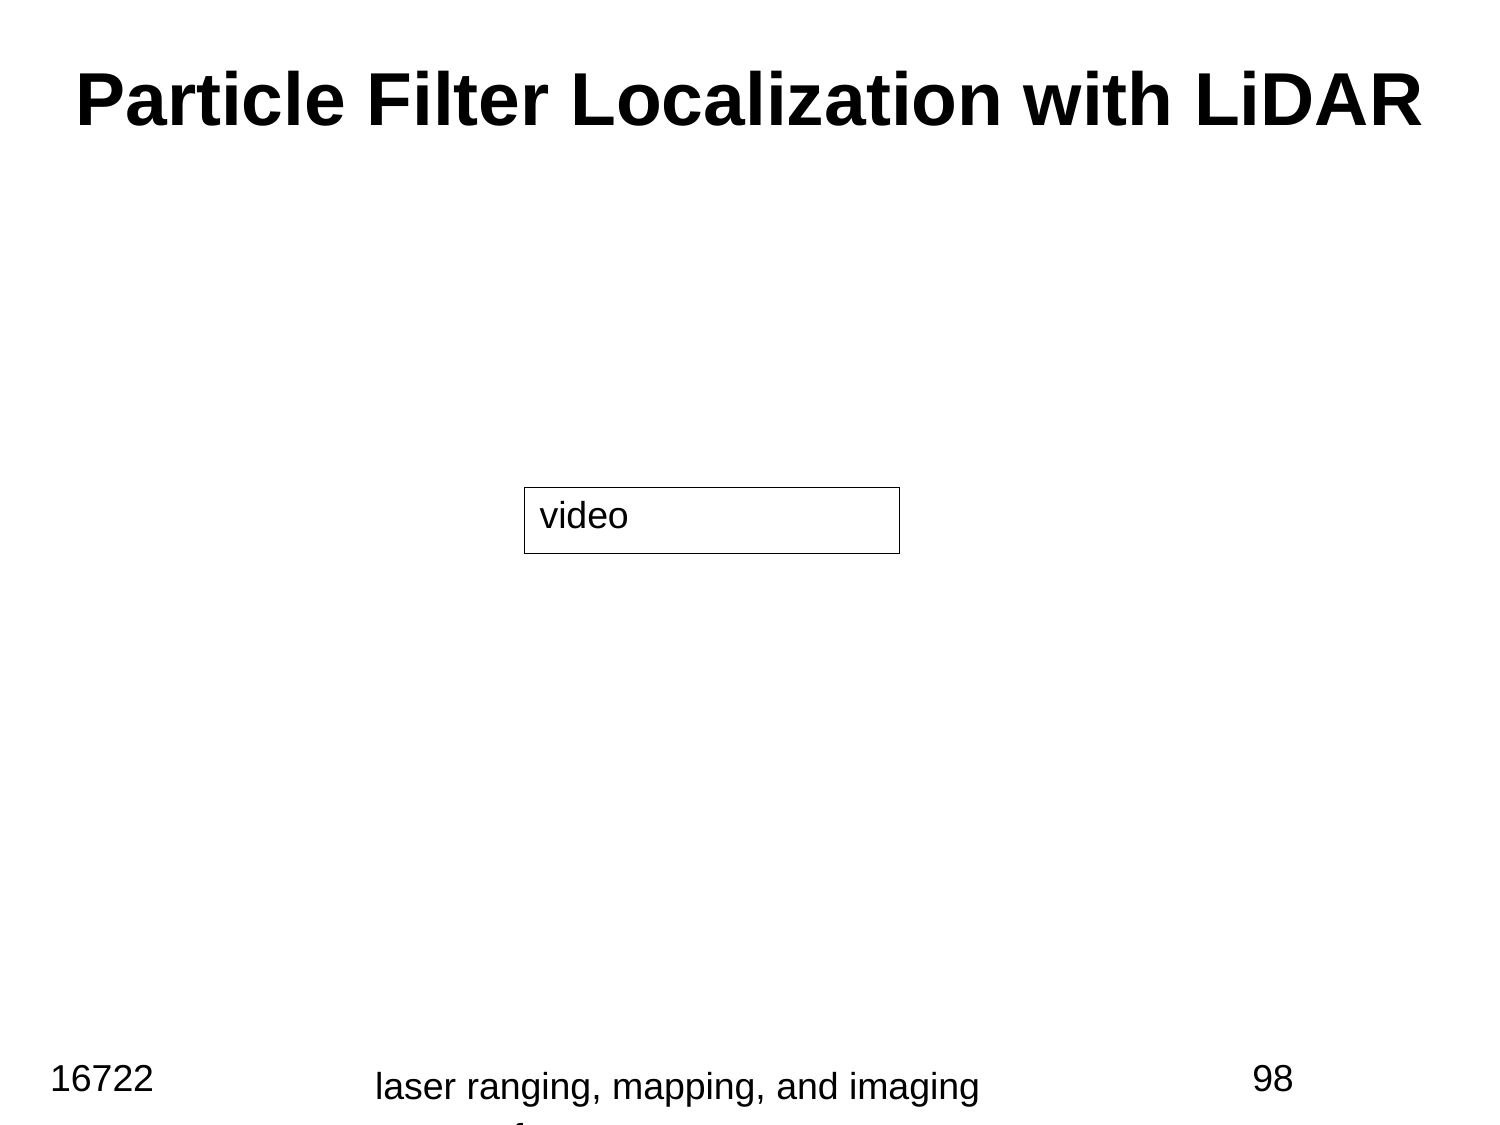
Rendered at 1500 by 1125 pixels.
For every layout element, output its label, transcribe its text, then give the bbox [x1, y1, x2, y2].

title Particle Filter Localization with LiDAR [24, 37, 1475, 163]
text_box video [524, 487, 900, 554]
slide_number 16722 [24, 1050, 350, 1100]
footer laser ranging, mapping, and imaging systems for exploration robots [350, 1050, 1100, 1100]
slide_number <number>8 [1237, 1050, 1425, 1100]
